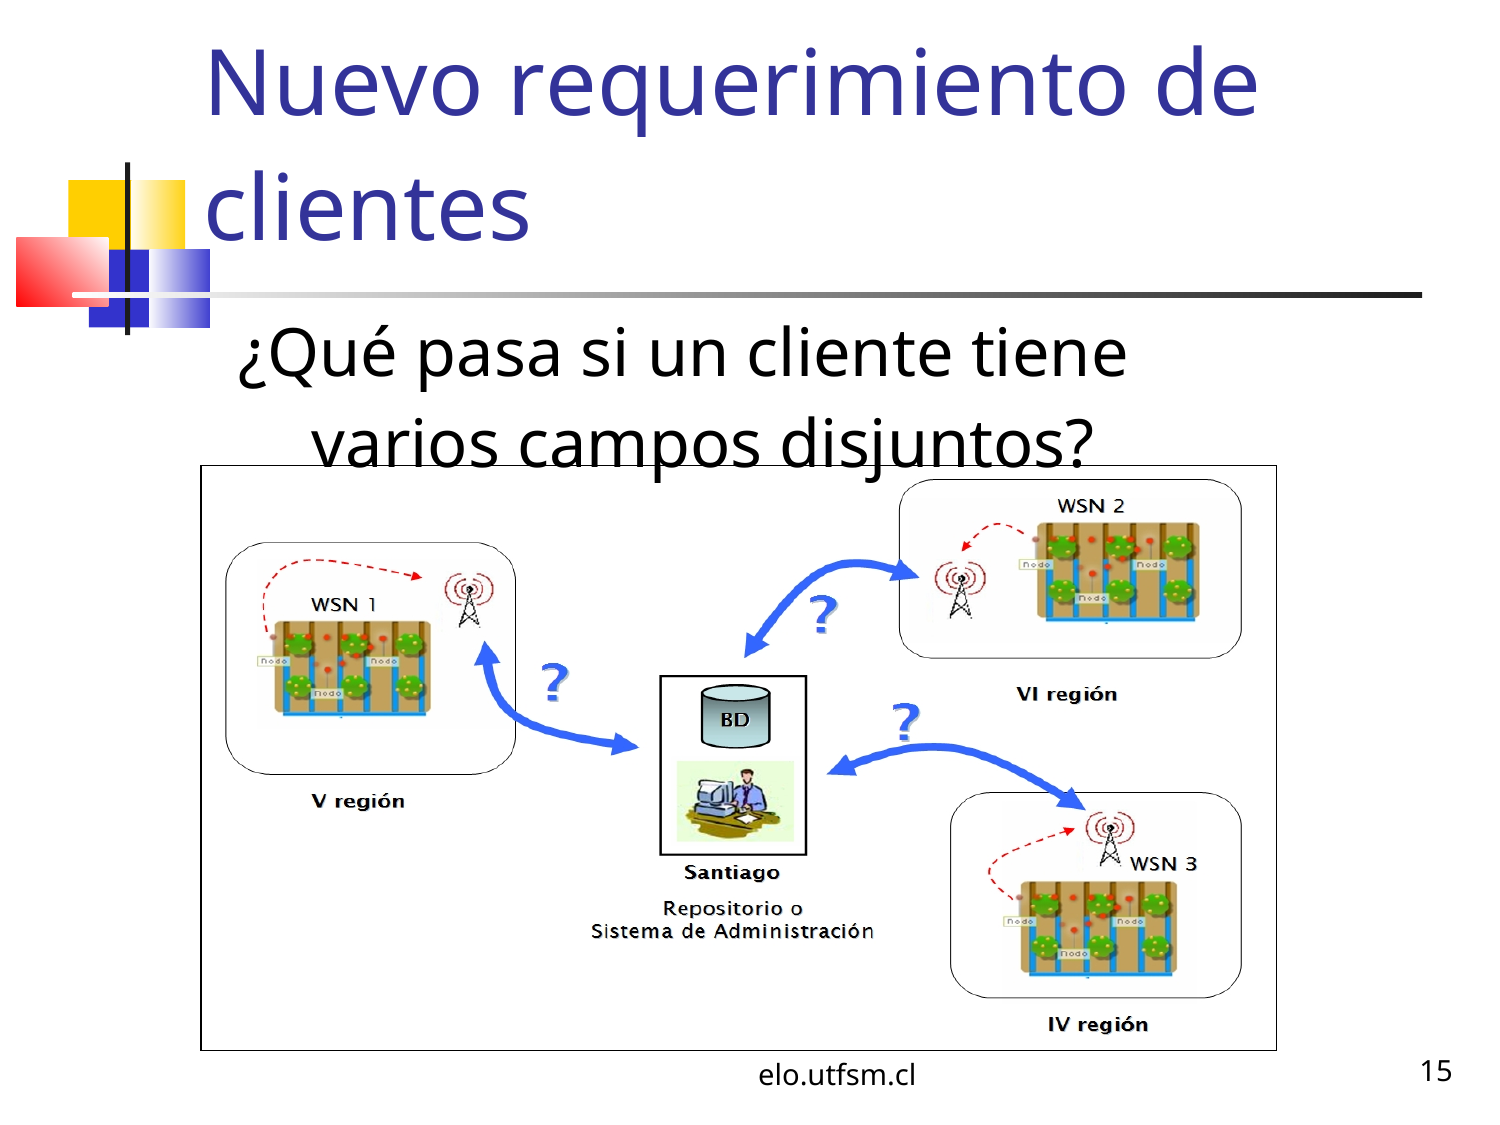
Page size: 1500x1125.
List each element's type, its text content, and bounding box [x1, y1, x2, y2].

picture [201, 466, 1277, 1051]
text_box elo.utfsm.cl [599, 1051, 1075, 1100]
title Nuevo requerimiento de clientes [188, 35, 1468, 276]
text_box <number> [1155, 1024, 1468, 1100]
list ¿Qué pasa si un cliente tiene varios campos disjuntos? [137, 298, 1232, 469]
